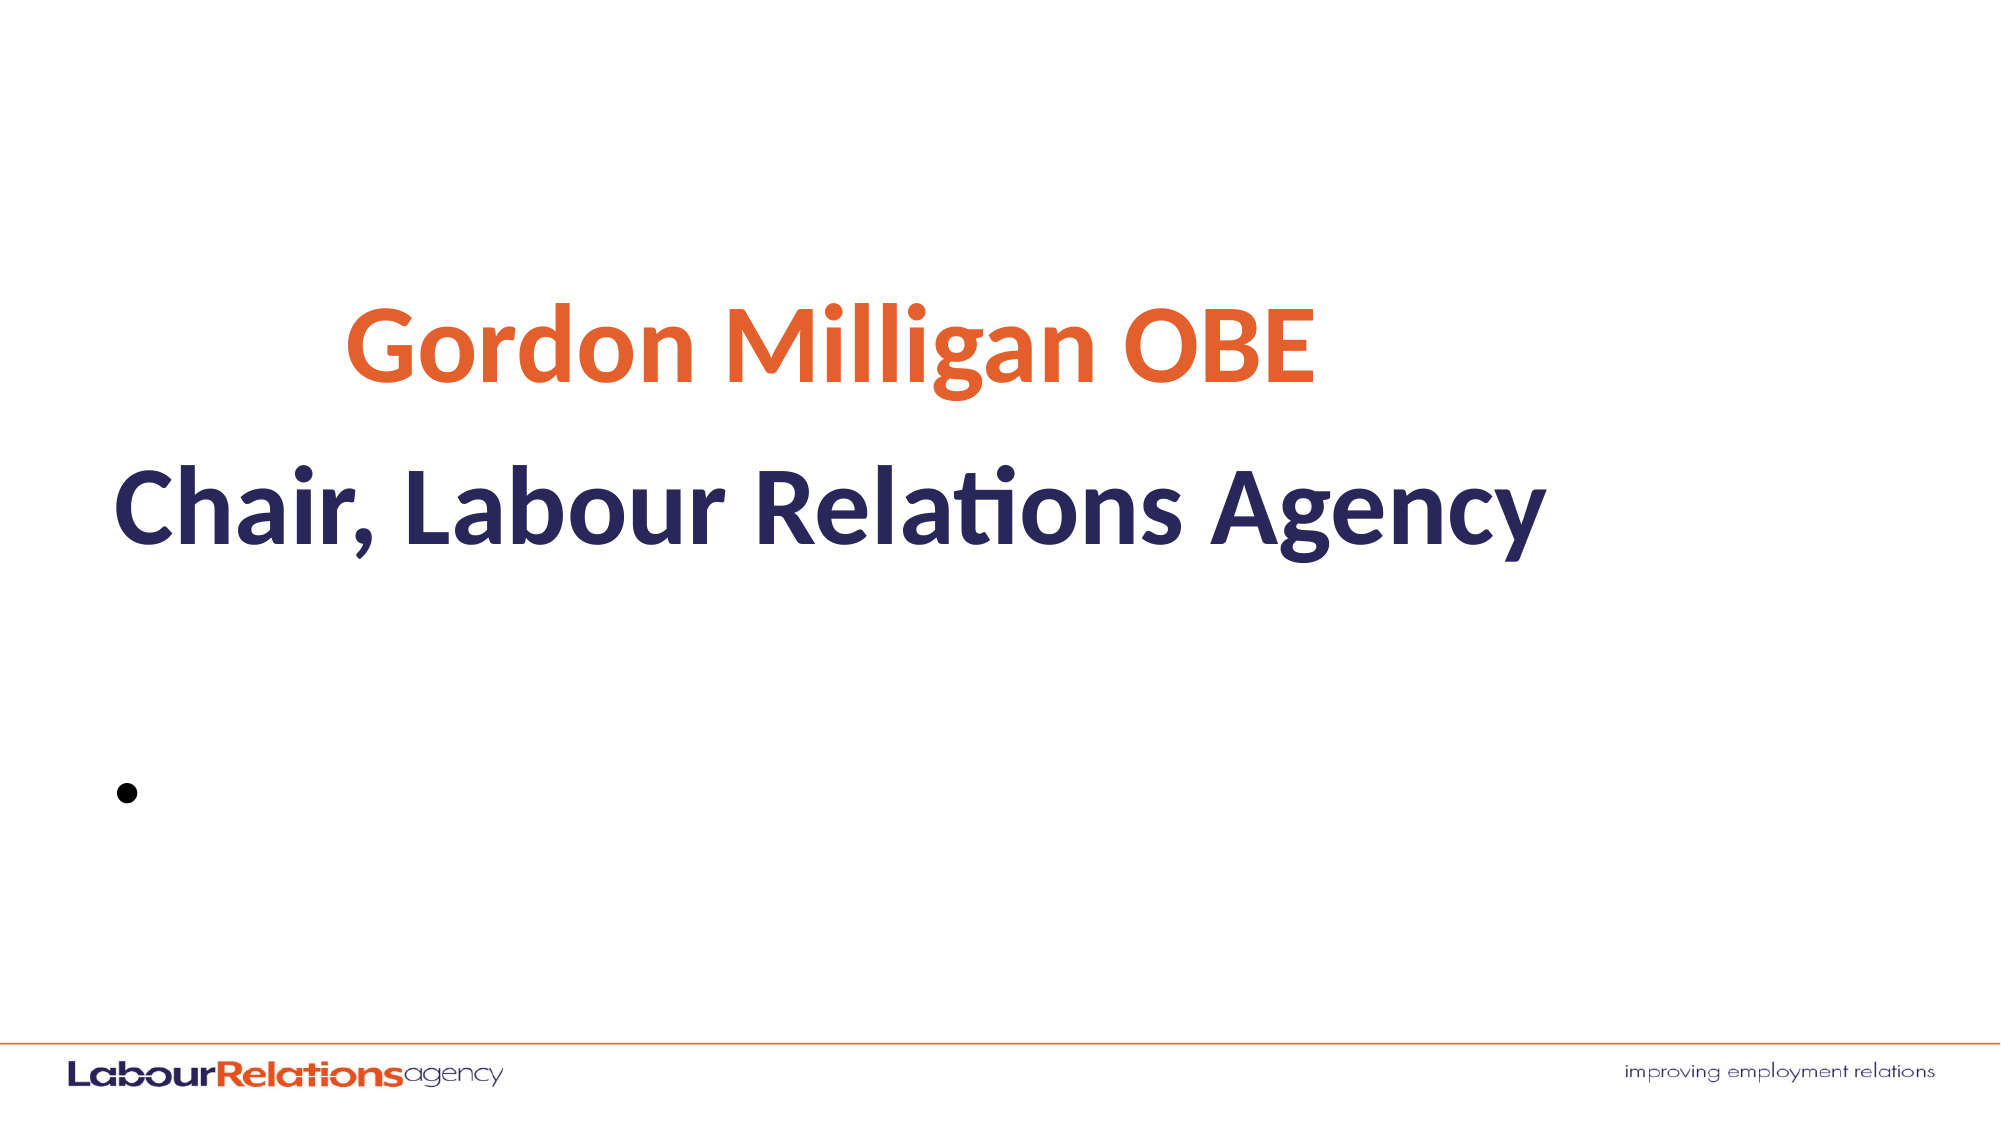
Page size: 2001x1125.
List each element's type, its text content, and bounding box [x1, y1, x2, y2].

list Gordon Milligan OBE Chair, Labour Relations Agency [99, 262, 1900, 1005]
